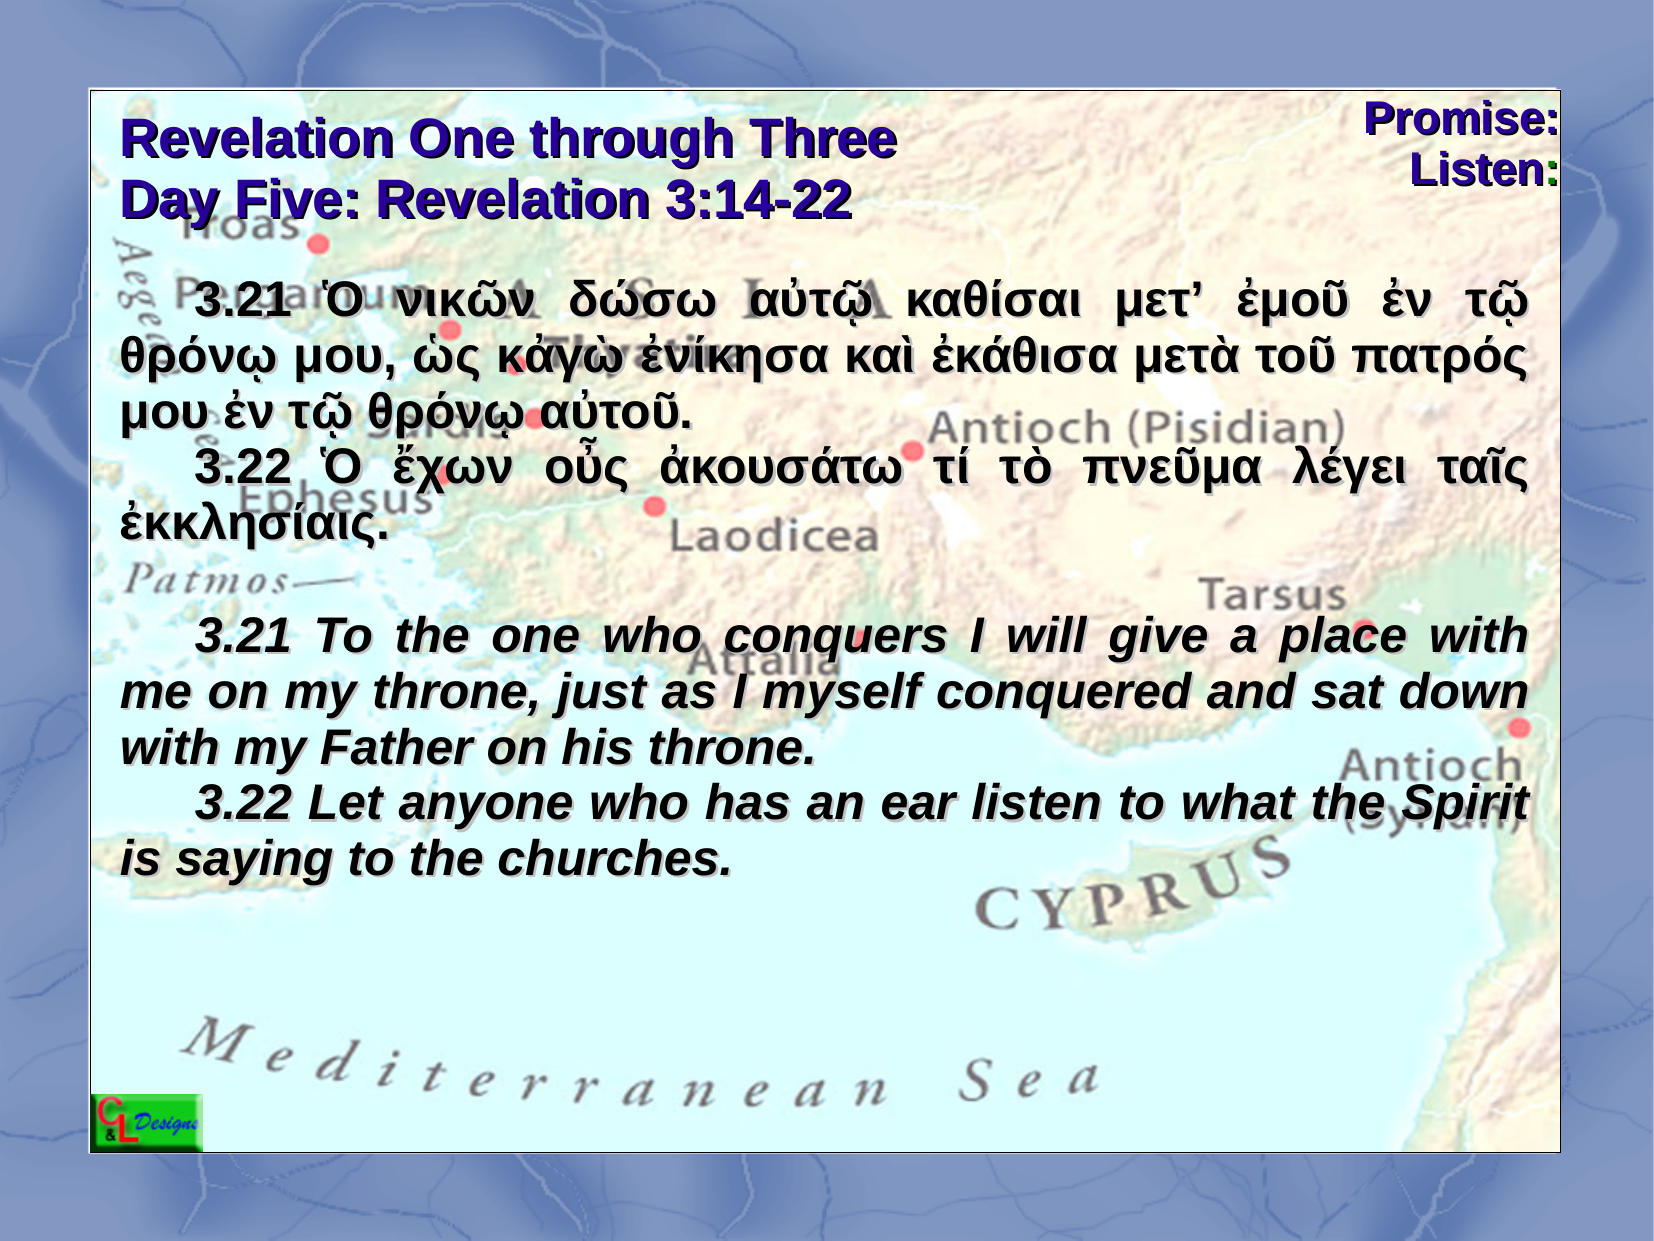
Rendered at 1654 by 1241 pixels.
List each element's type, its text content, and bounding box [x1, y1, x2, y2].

picture [0, 0, 1654, 1241]
title Revelation One through Three Day Five: Revelation 3:14-22 [119, 96, 1081, 241]
text_box 3.21 Ὁ νικῶν δώσω αὐτῷ καθίσαι μετʼ ἐμοῦ ἐν τῷ θρόνῳ μου, ὡς κἀγὼ ἐνίκησα καὶ ἐκάθισα μετὰ τοῦ πατρός μου ἐν τῷ θρόνῳ αὐτοῦ. 3.22 Ὁ ἔχων οὖς ἀκουσάτω τί τὸ πνεῦμα λέγει ταῖς ἐκκλησίαις. [105, 263, 1546, 600]
text_box 3.21 To the one who conquers I will give a place with me on my throne, just as I myself conquered and sat down with my Father on his throne. 3.22 Let anyone who has an ear listen to what the Spirit is saying to the churches. [105, 600, 1546, 1128]
text_box Promise: Listen: [1135, 90, 1561, 247]
